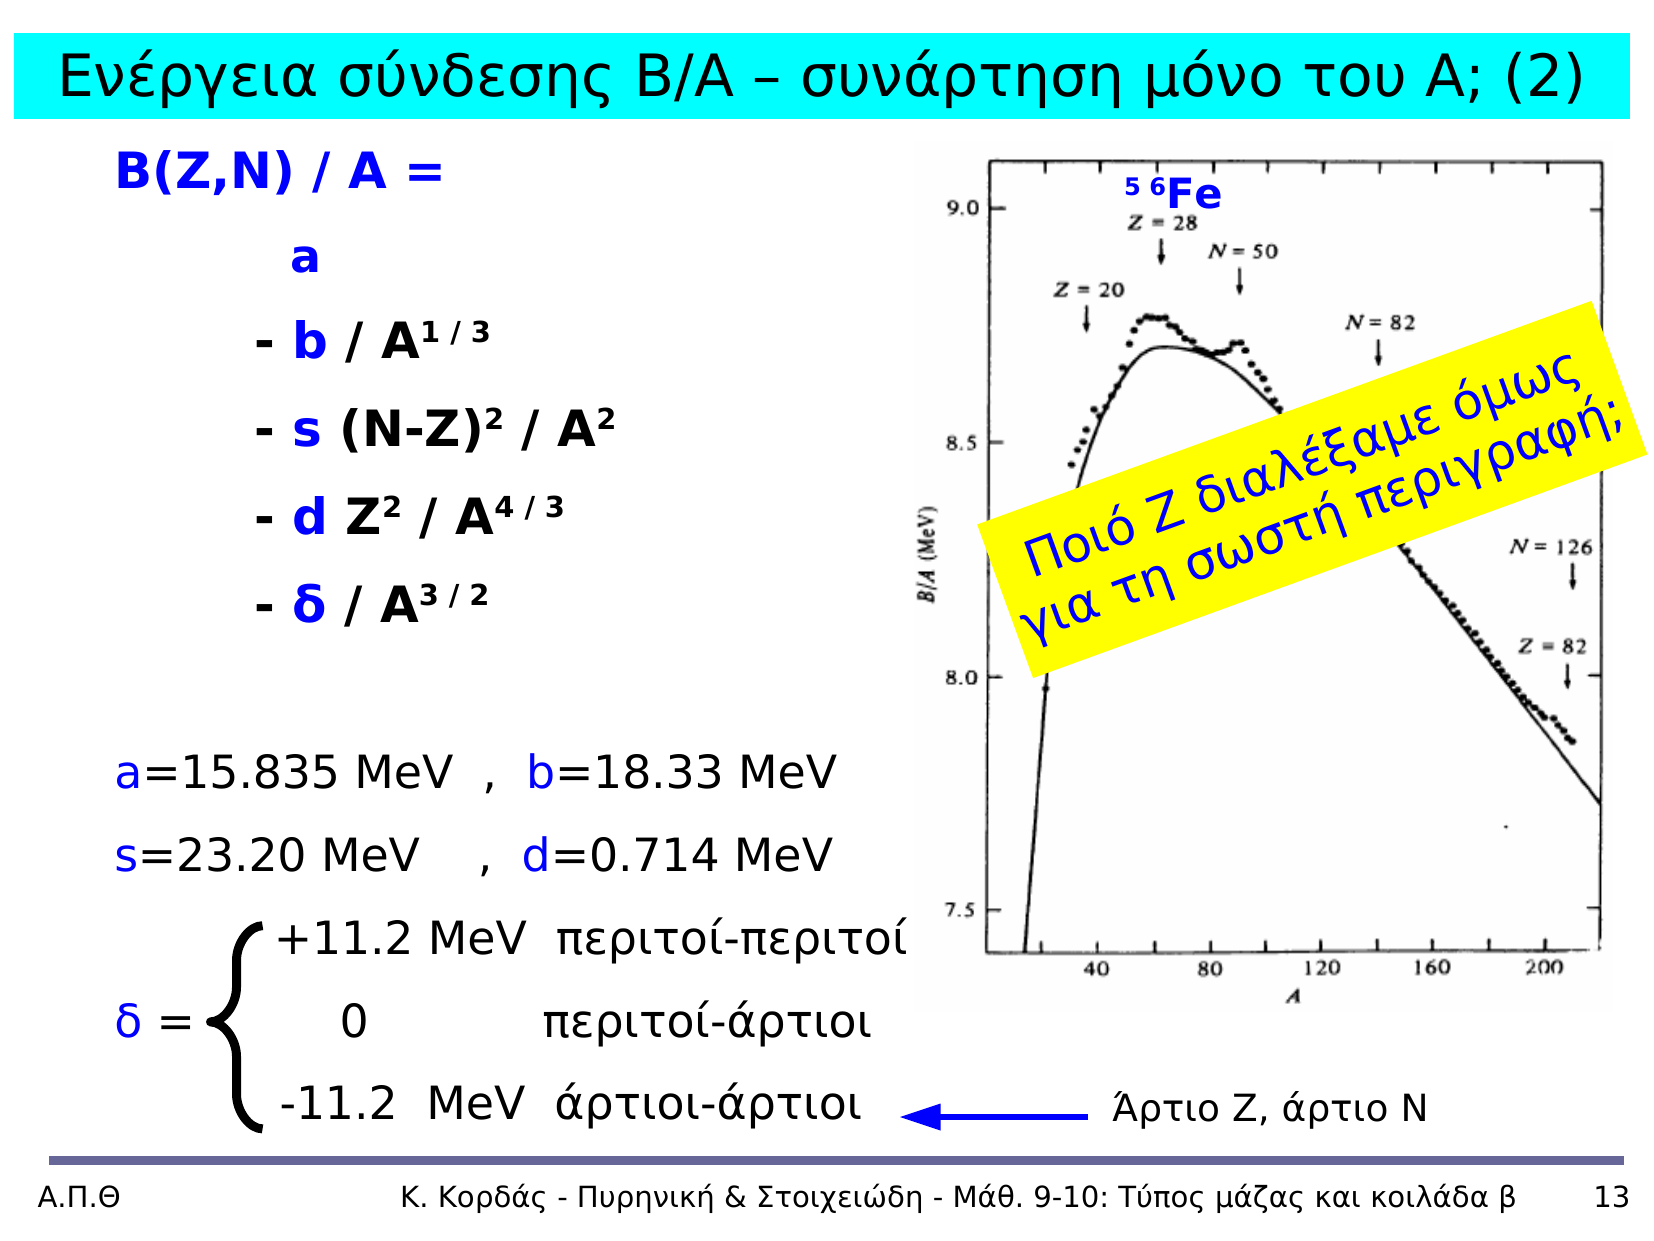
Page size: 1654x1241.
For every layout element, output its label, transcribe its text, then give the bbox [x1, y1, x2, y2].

title Ενέργεια σύνδεσης Β/Α – συνάρτηση μόνο του Α; (2) [13, 33, 1630, 119]
list Β(Ζ,Ν) / Α = a - b / A1 / 3 - s (N-Z)2 / A2 - d Z2 / A4 / 3 - δ / A3 / 2 a=15.835 MeV , b=18.33 MeV s=23.20 MeV , d=0.714 MeV +11.2 MeV περιτοί-περιτοί δ = 0 περιτοί-άρτιοι -11.2 MeV άρτιοι-άρτιοι [43, 141, 1619, 1140]
text_box 5 6Fe [1109, 162, 1260, 276]
picture [914, 132, 1613, 1012]
text_box Ποιό Ζ διαλέξαμε όμως για τη σωστή περιγραφή; [977, 300, 1648, 679]
text_box Άρτιο Ζ, άρτιο Ν [1097, 1079, 1511, 1139]
